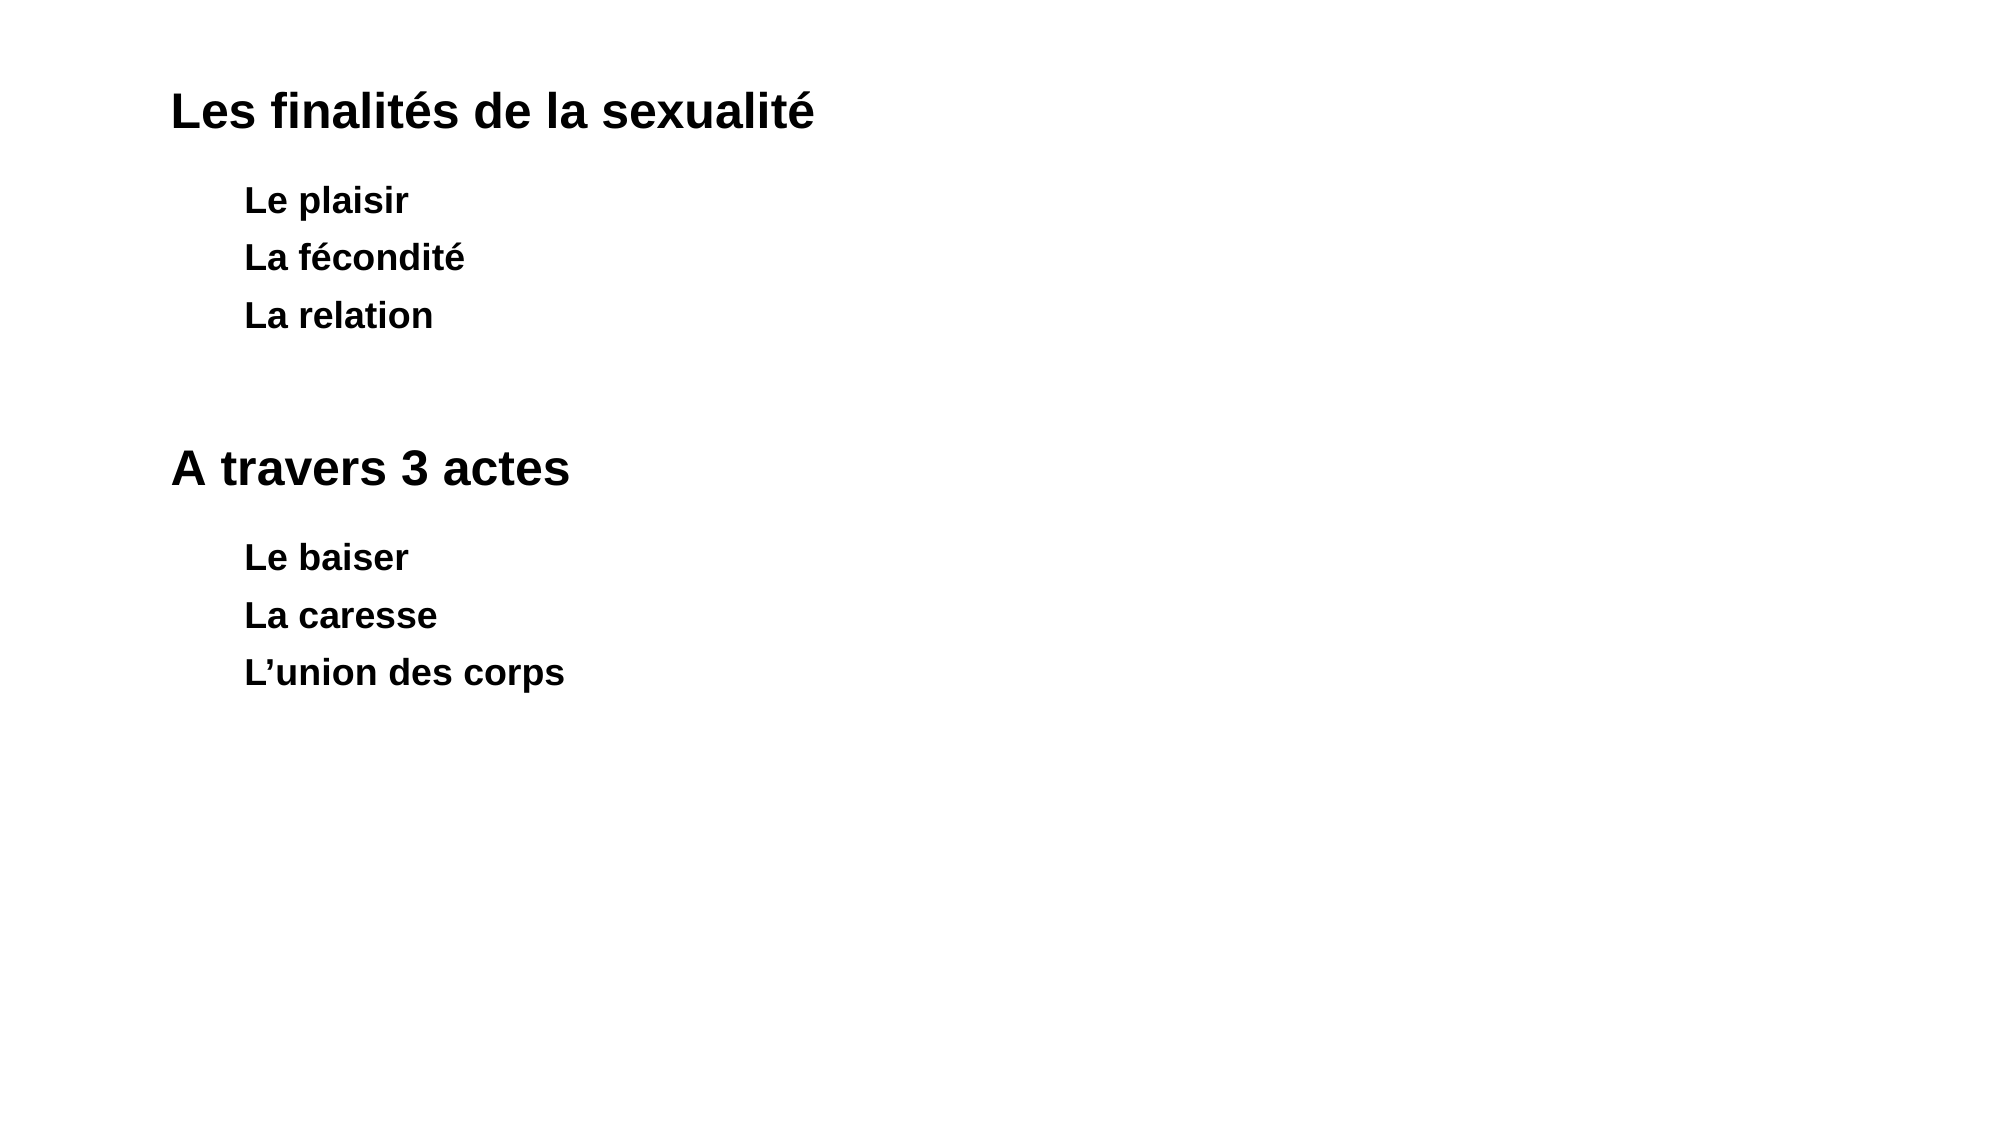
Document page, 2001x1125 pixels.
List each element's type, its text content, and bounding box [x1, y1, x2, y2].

text_box Les finalités de la sexualité Le plaisir La fécondité La relation A travers 3 actes Le baiser La caresse L’union des corps [155, 70, 1719, 1058]
